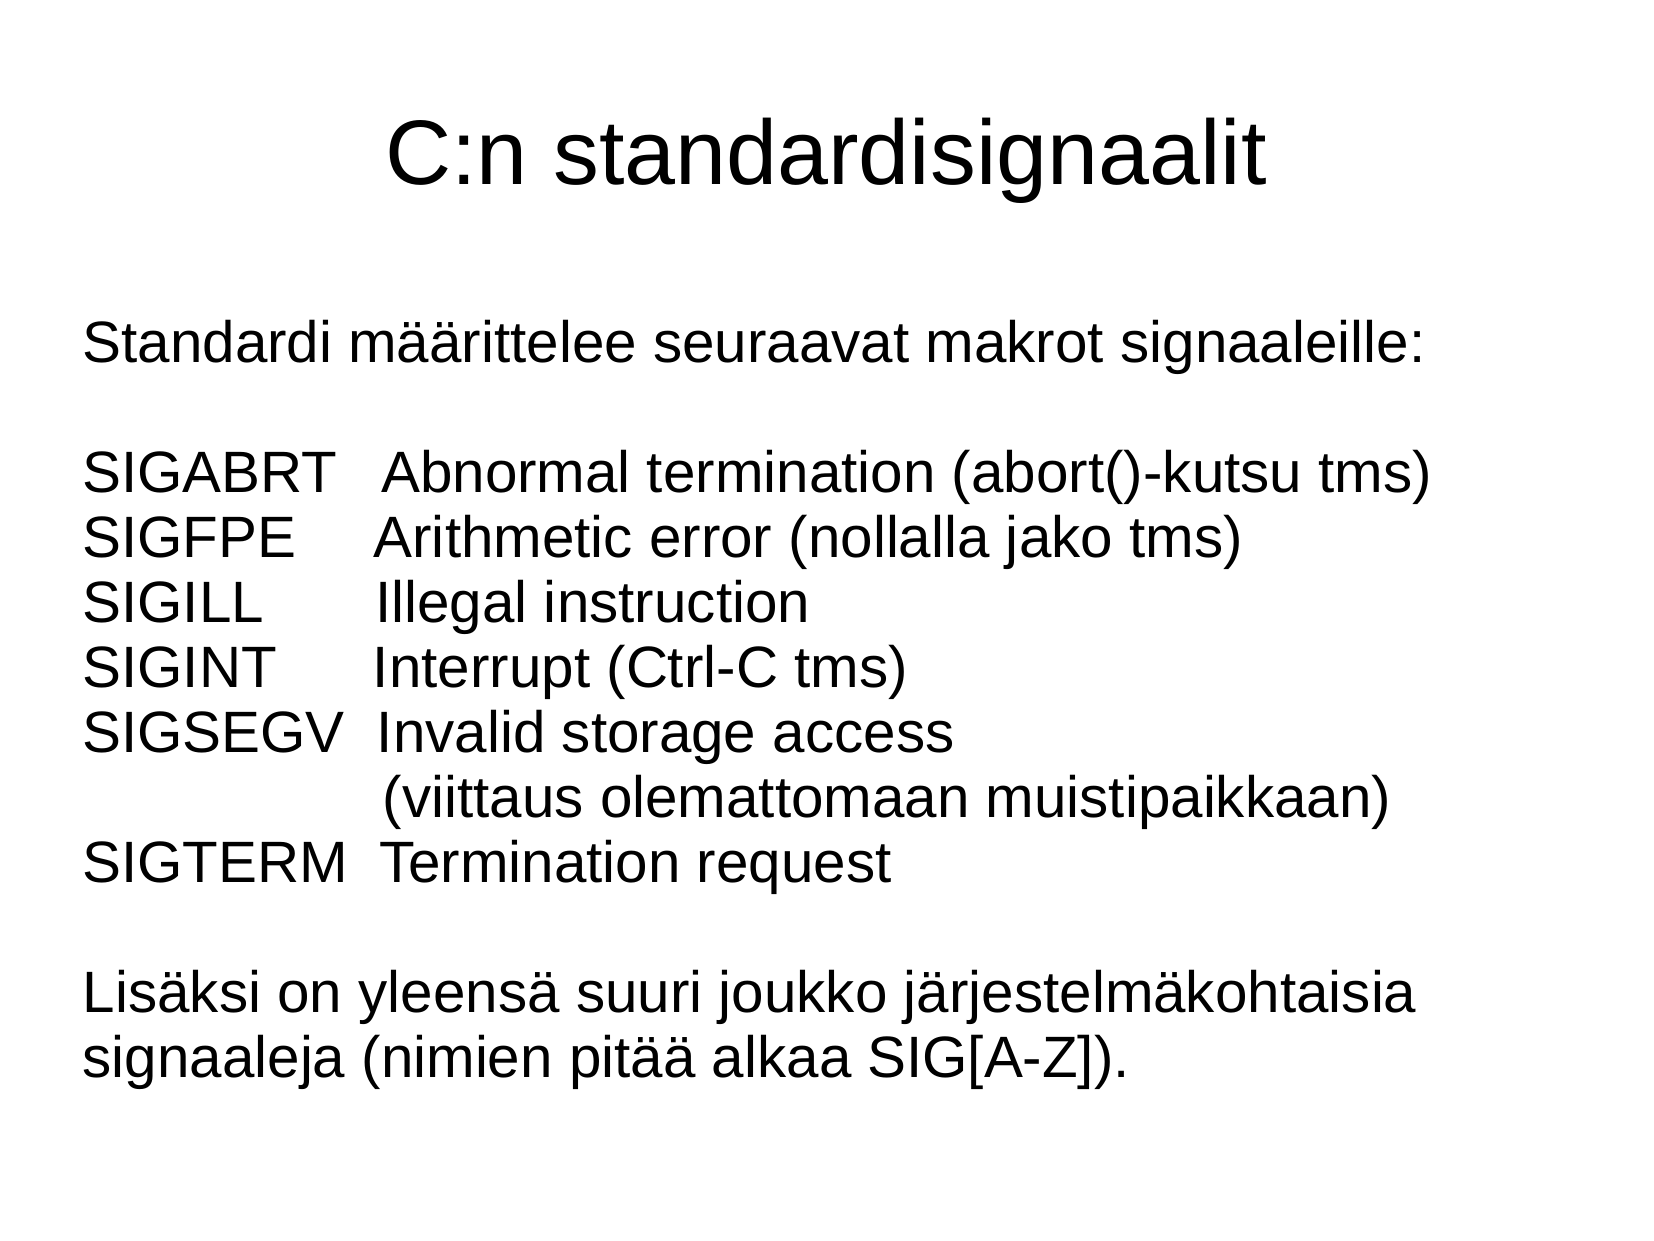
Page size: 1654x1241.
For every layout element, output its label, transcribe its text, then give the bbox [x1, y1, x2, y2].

subtitle Standardi määrittelee seuraavat makrot signaaleille: SIGABRT Abnormal termination (abort()-kutsu tms) SIGFPE Arithmetic error (nollalla jako tms) SIGILL Illegal instruction SIGINT Interrupt (Ctrl-C tms) SIGSEGV Invalid storage access (viittaus olemattomaan muistipaikkaan) SIGTERM Termination request Lisäksi on yleensä suuri joukko järjestelmäkohtaisia signaaleja (nimien pitää alkaa SIG[A-Z]). [82, 297, 1571, 1102]
title C:n standardisignaalit [82, 56, 1571, 250]
